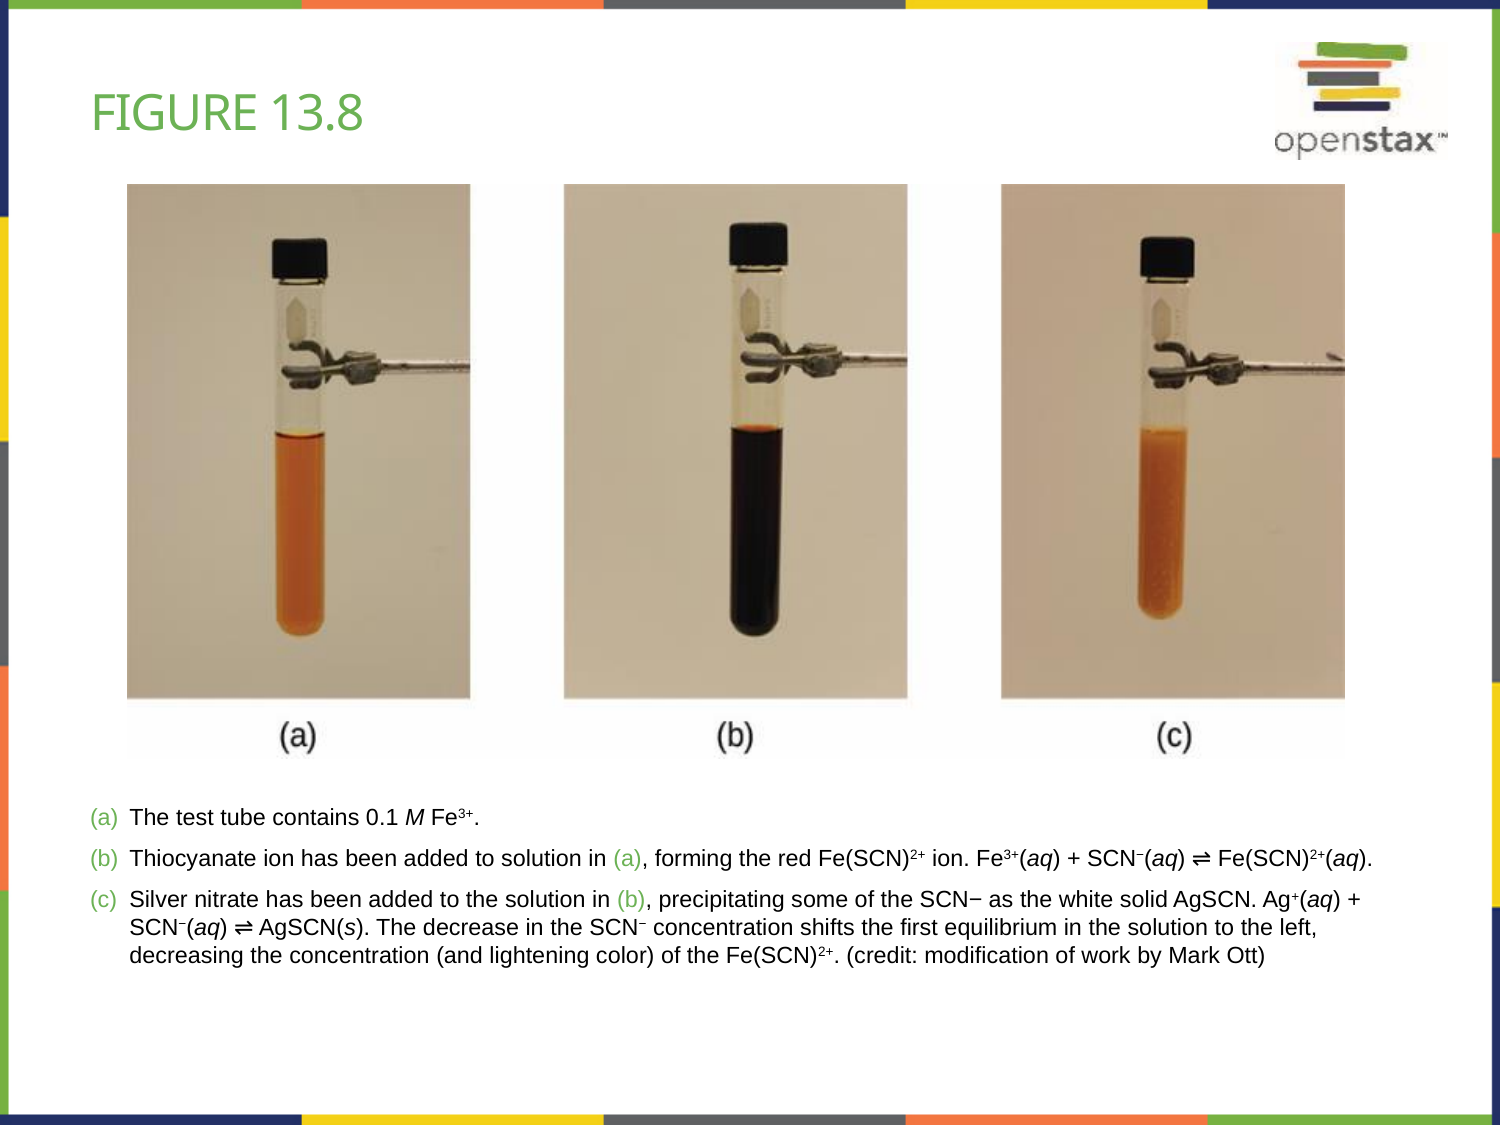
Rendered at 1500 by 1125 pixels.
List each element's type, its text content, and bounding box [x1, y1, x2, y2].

title Figure 13.8 [75, 39, 1398, 148]
list The test tube contains 0.1 M Fe3+. Thiocyanate ion has been added to solution in (a), forming the red Fe(SCN)2+ ion. Fe3+(aq) + SCN−(aq) ⇌ Fe(SCN)2+(aq). Silver nitrate has been added to the solution in (b), precipitating some of the SCN− as the white solid AgSCN. Ag+(aq) + SCN−(aq) ⇌ AgSCN(s). The decrease in the SCN− concentration shifts the first equilibrium in the solution to the left, decreasing the concentration (and lightening color) of the Fe(SCN)2+. (credit: modification of work by Mark Ott) [75, 794, 1398, 986]
picture [0, 0, 1500, 1125]
